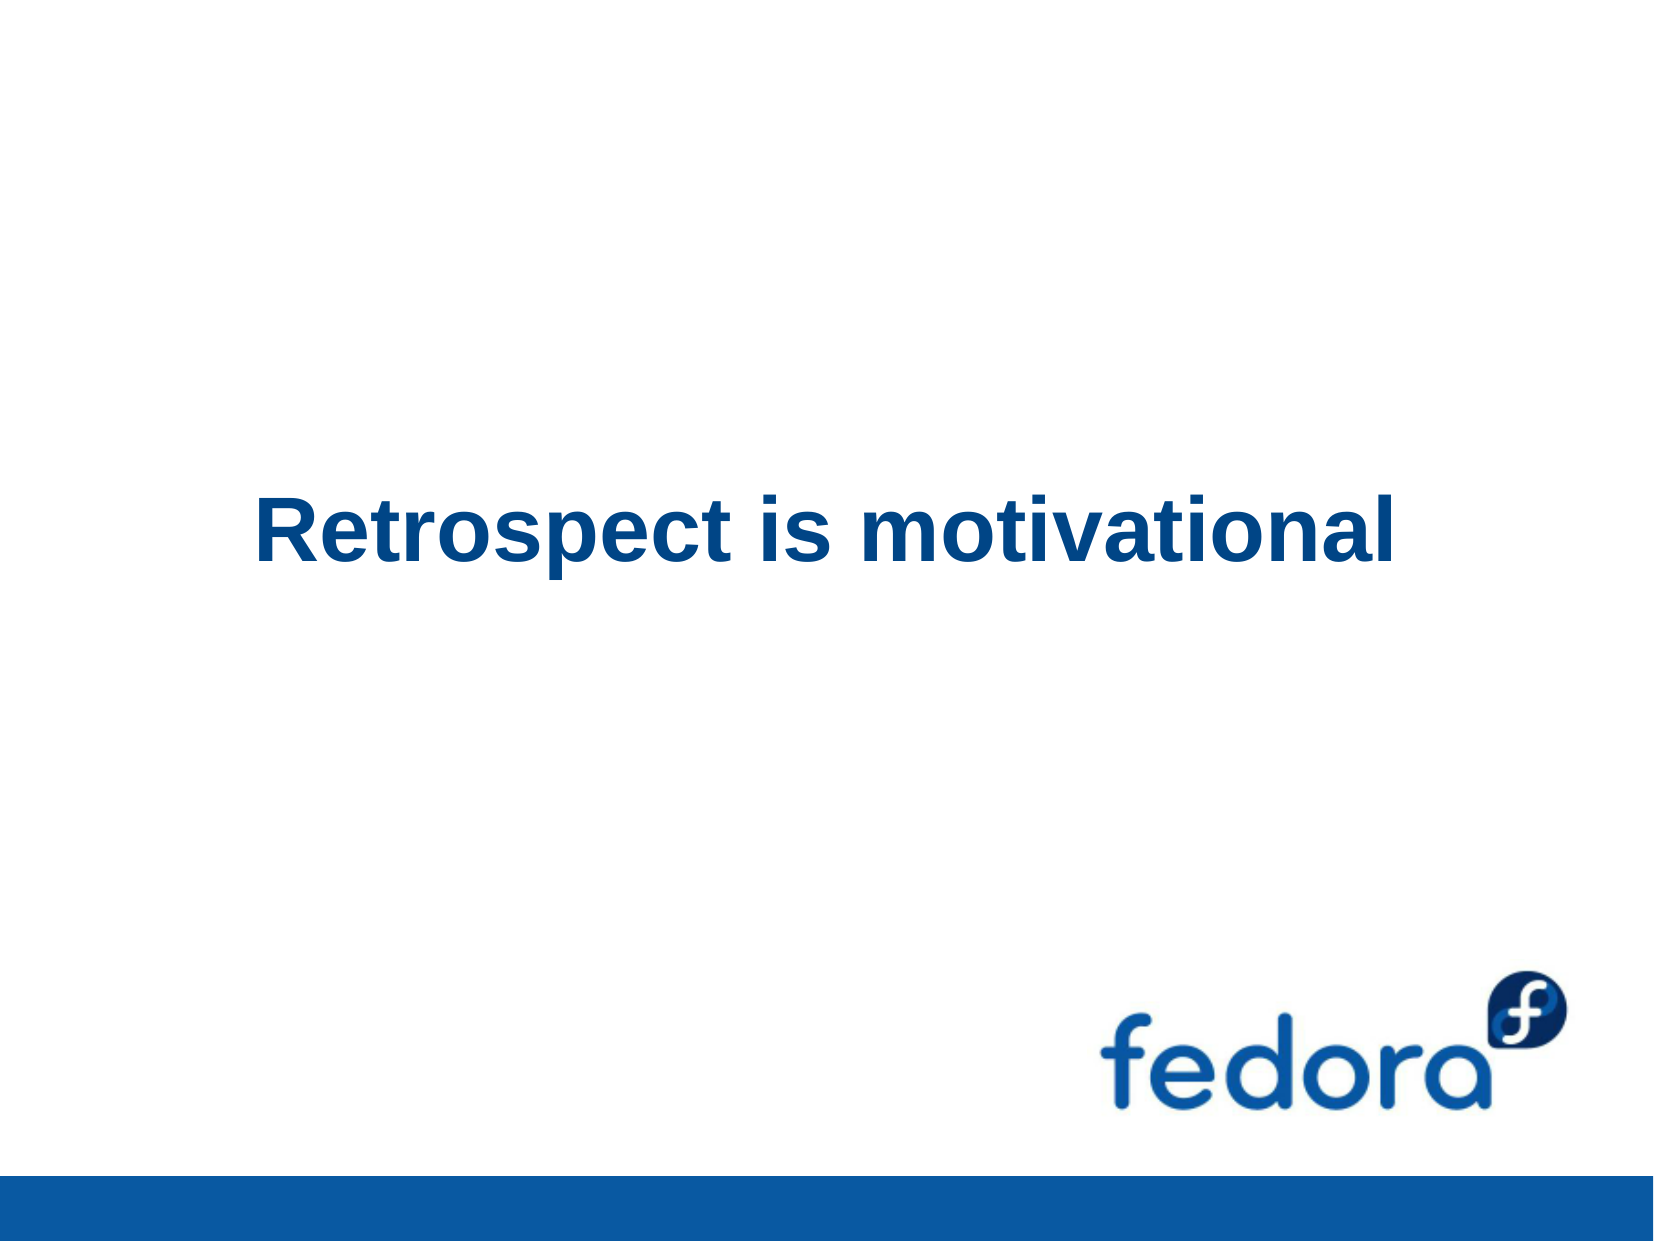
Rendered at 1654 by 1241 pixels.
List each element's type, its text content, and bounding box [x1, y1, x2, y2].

picture [0, 1176, 1654, 1241]
picture [1087, 959, 1576, 1125]
subtitle Retrospect is motivational [82, 56, 1571, 1102]
